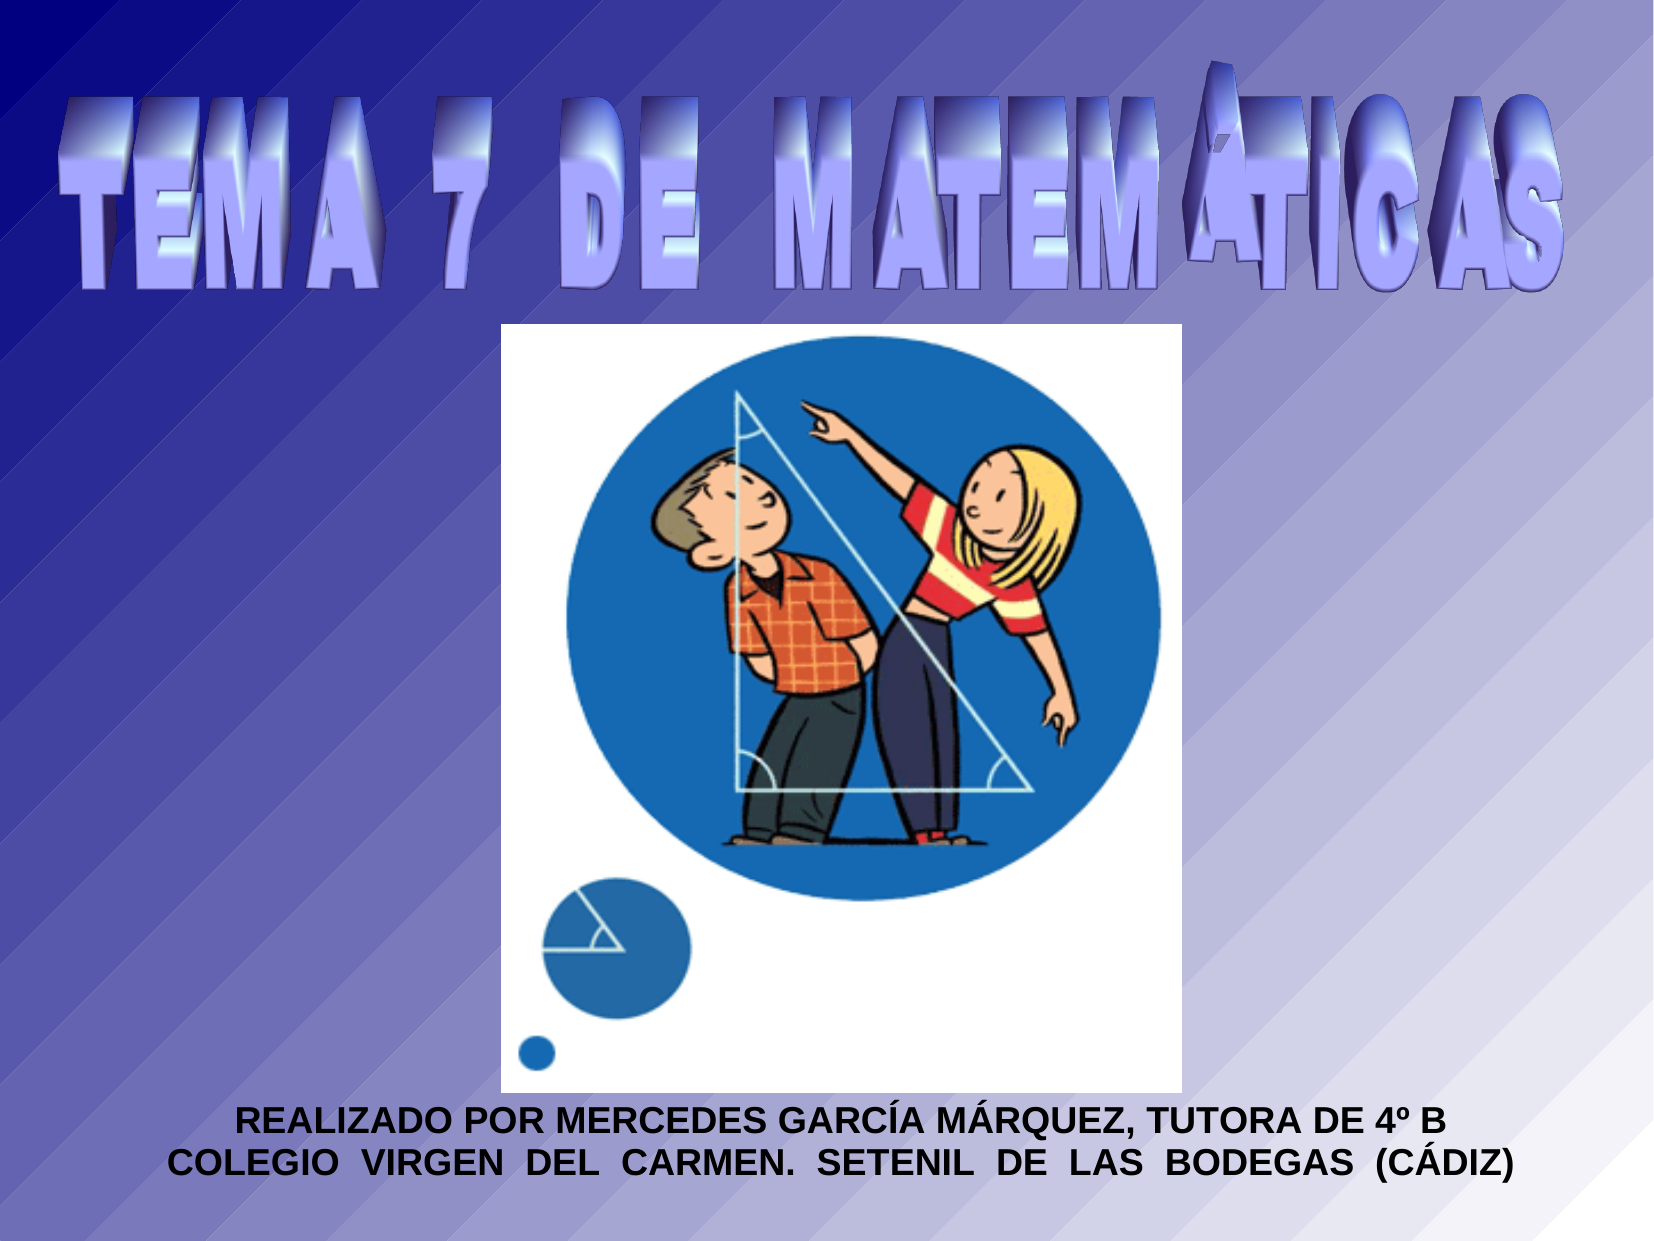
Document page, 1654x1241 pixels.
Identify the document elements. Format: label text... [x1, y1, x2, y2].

text_box REALIZADO POR MERCEDES GARCÍA MÁRQUEZ, TUTORA DE 4º B COLEGIO VIRGEN DEL CARMEN. SETENIL DE LAS BODEGAS (CÁDIZ) [59, 1092, 1625, 1192]
picture [501, 324, 1182, 1093]
